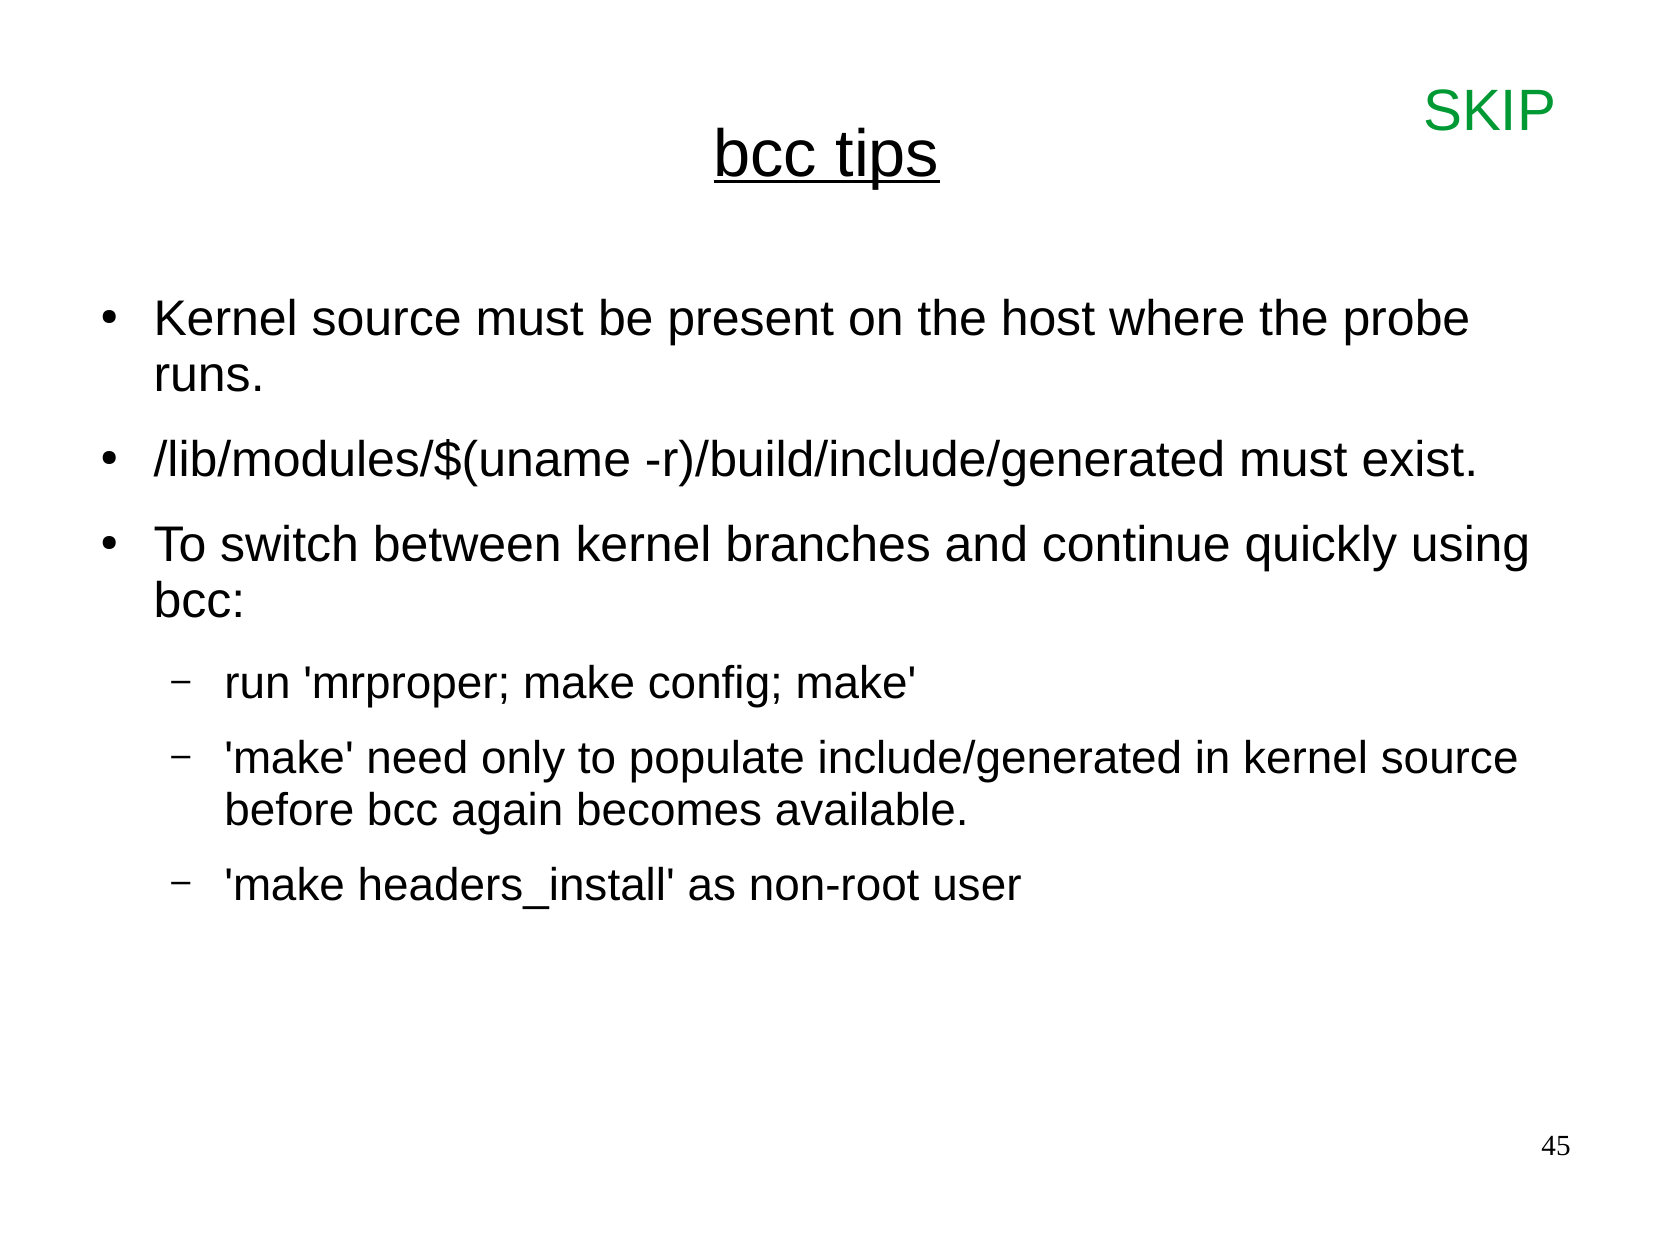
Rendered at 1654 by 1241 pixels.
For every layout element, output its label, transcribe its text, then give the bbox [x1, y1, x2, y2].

text_box SKIP [1408, 70, 1571, 151]
list Kernel source must be present on the host where the probe runs. /lib/modules/$(uname -r)/build/include/generated must exist. To switch between kernel branches and continue quickly using bcc: run 'mrproper; make config; make' 'make' need only to populate include/generated in kernel source before bcc again becomes available. 'make headers_install' as non-root user [82, 290, 1571, 1010]
title bcc tips [82, 49, 1571, 257]
